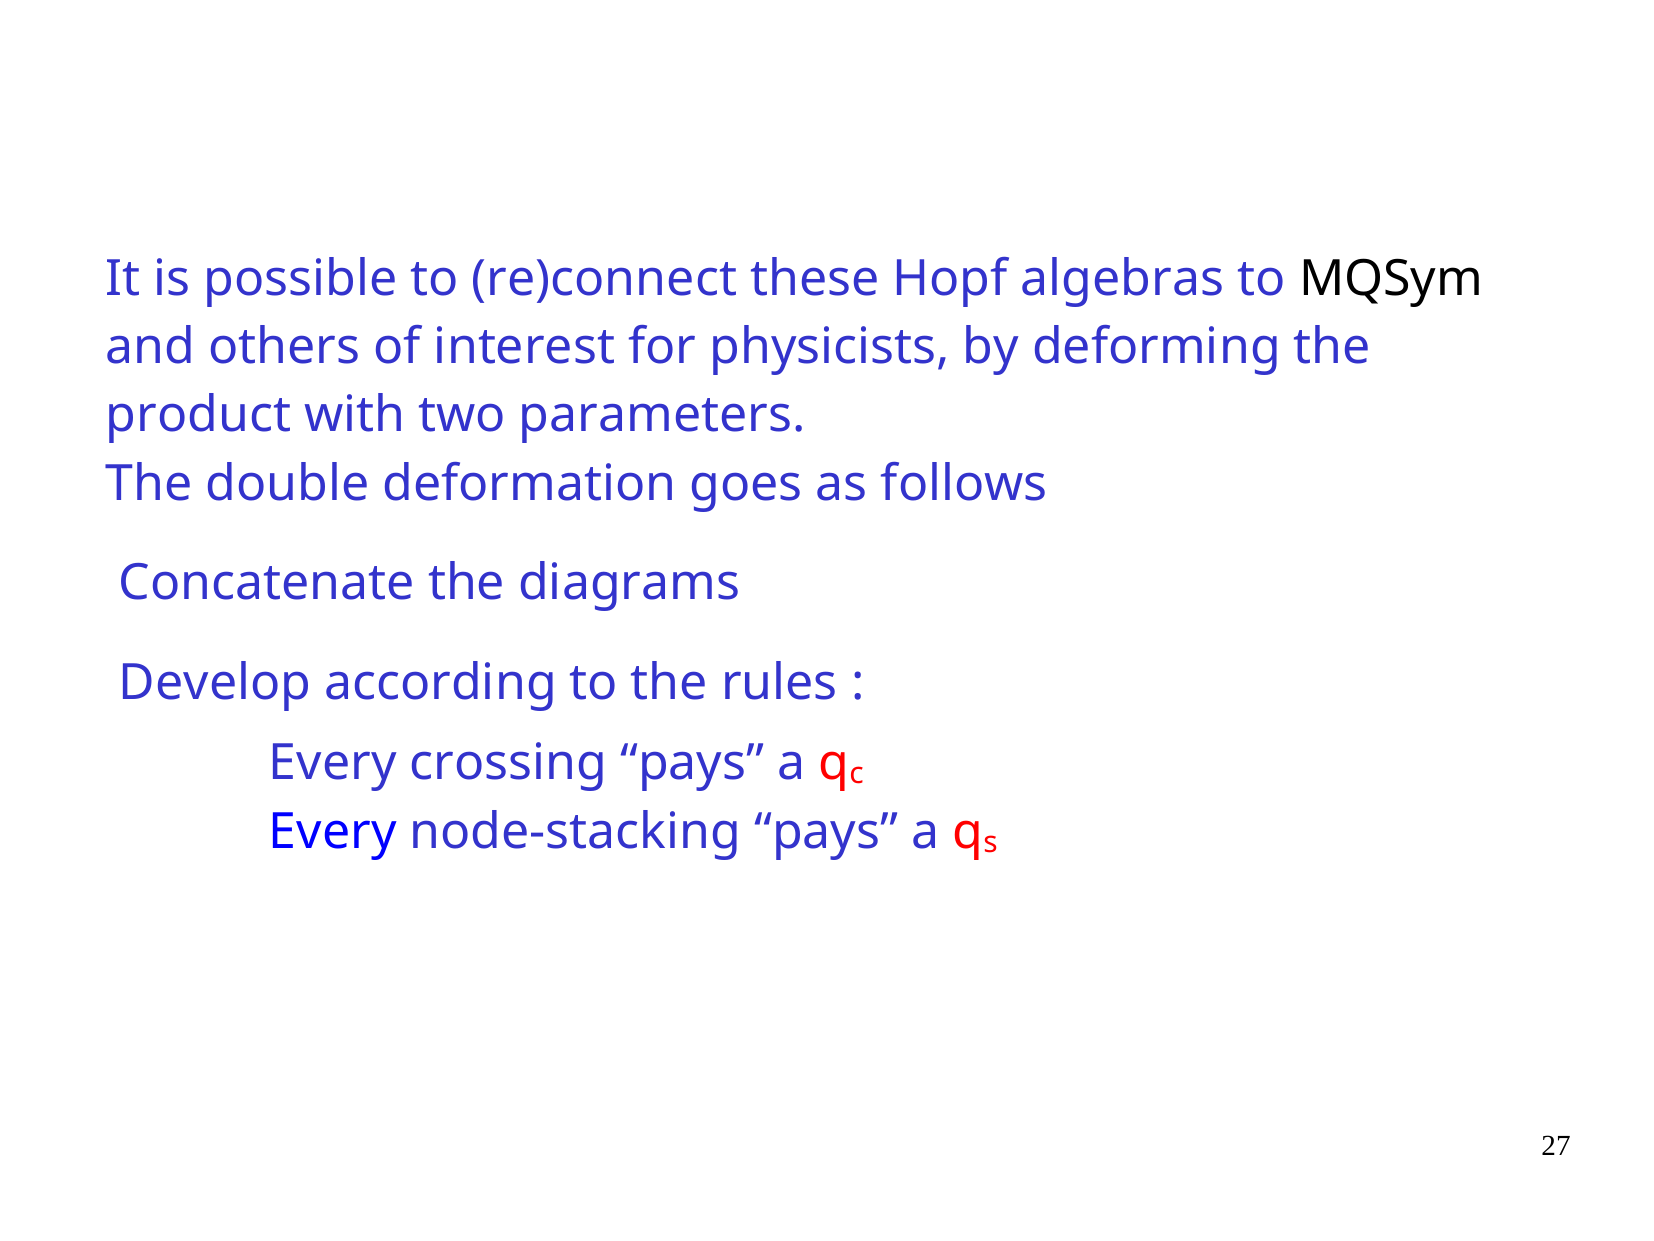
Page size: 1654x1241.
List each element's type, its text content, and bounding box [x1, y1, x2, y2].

text_box It is possible to (re)connect these Hopf algebras to MQSym and others of interest for physicists, by deforming the product with two parameters. The double deformation goes as follows Concatenate the diagrams Develop according to the rules : Every crossing “pays” a qc Every node-stacking “pays” a qs [91, 234, 1537, 984]
